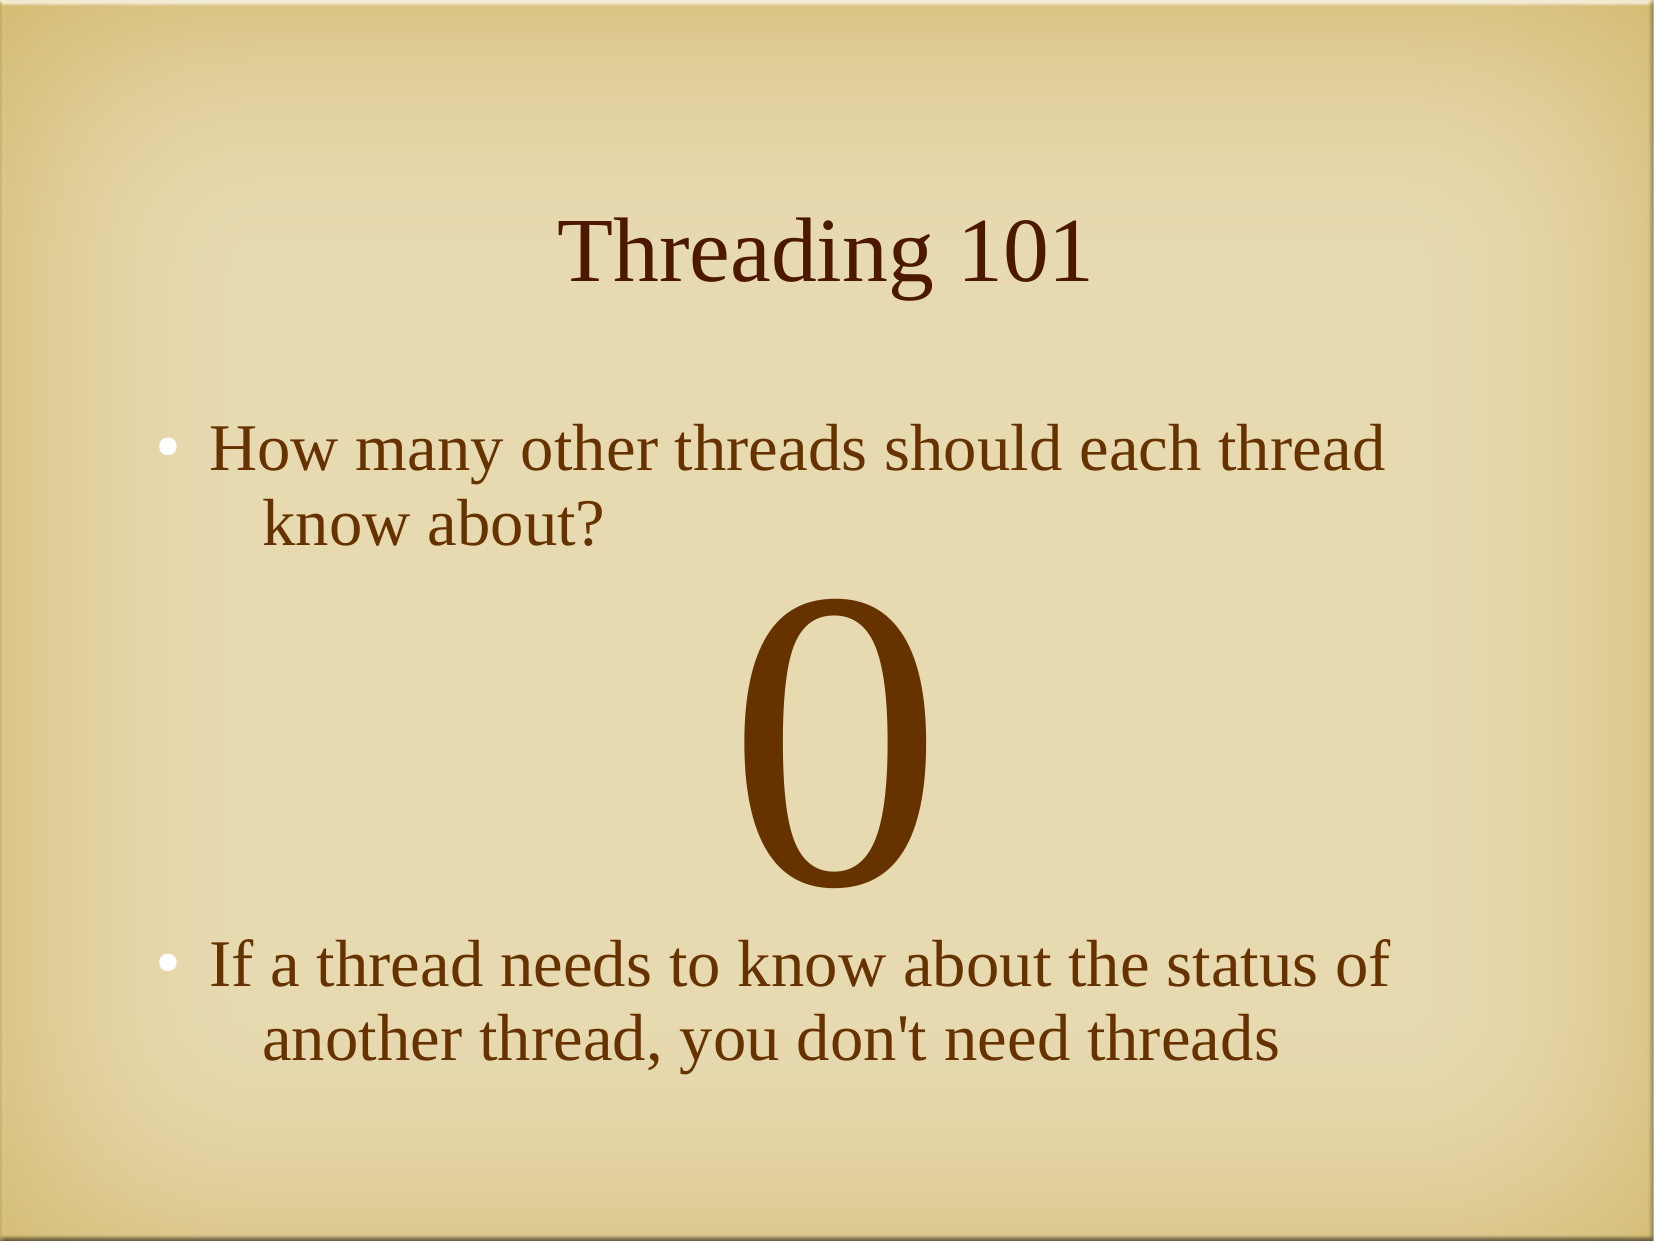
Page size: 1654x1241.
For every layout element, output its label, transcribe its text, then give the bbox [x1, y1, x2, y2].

list How many other threads should each thread know about? [120, 411, 1533, 501]
list 0 [120, 501, 1533, 927]
picture [0, 0, 1654, 1241]
title Threading 101 [120, 147, 1533, 355]
list If a thread needs to know about the status of another thread, you don't need threads [120, 927, 1533, 1077]
